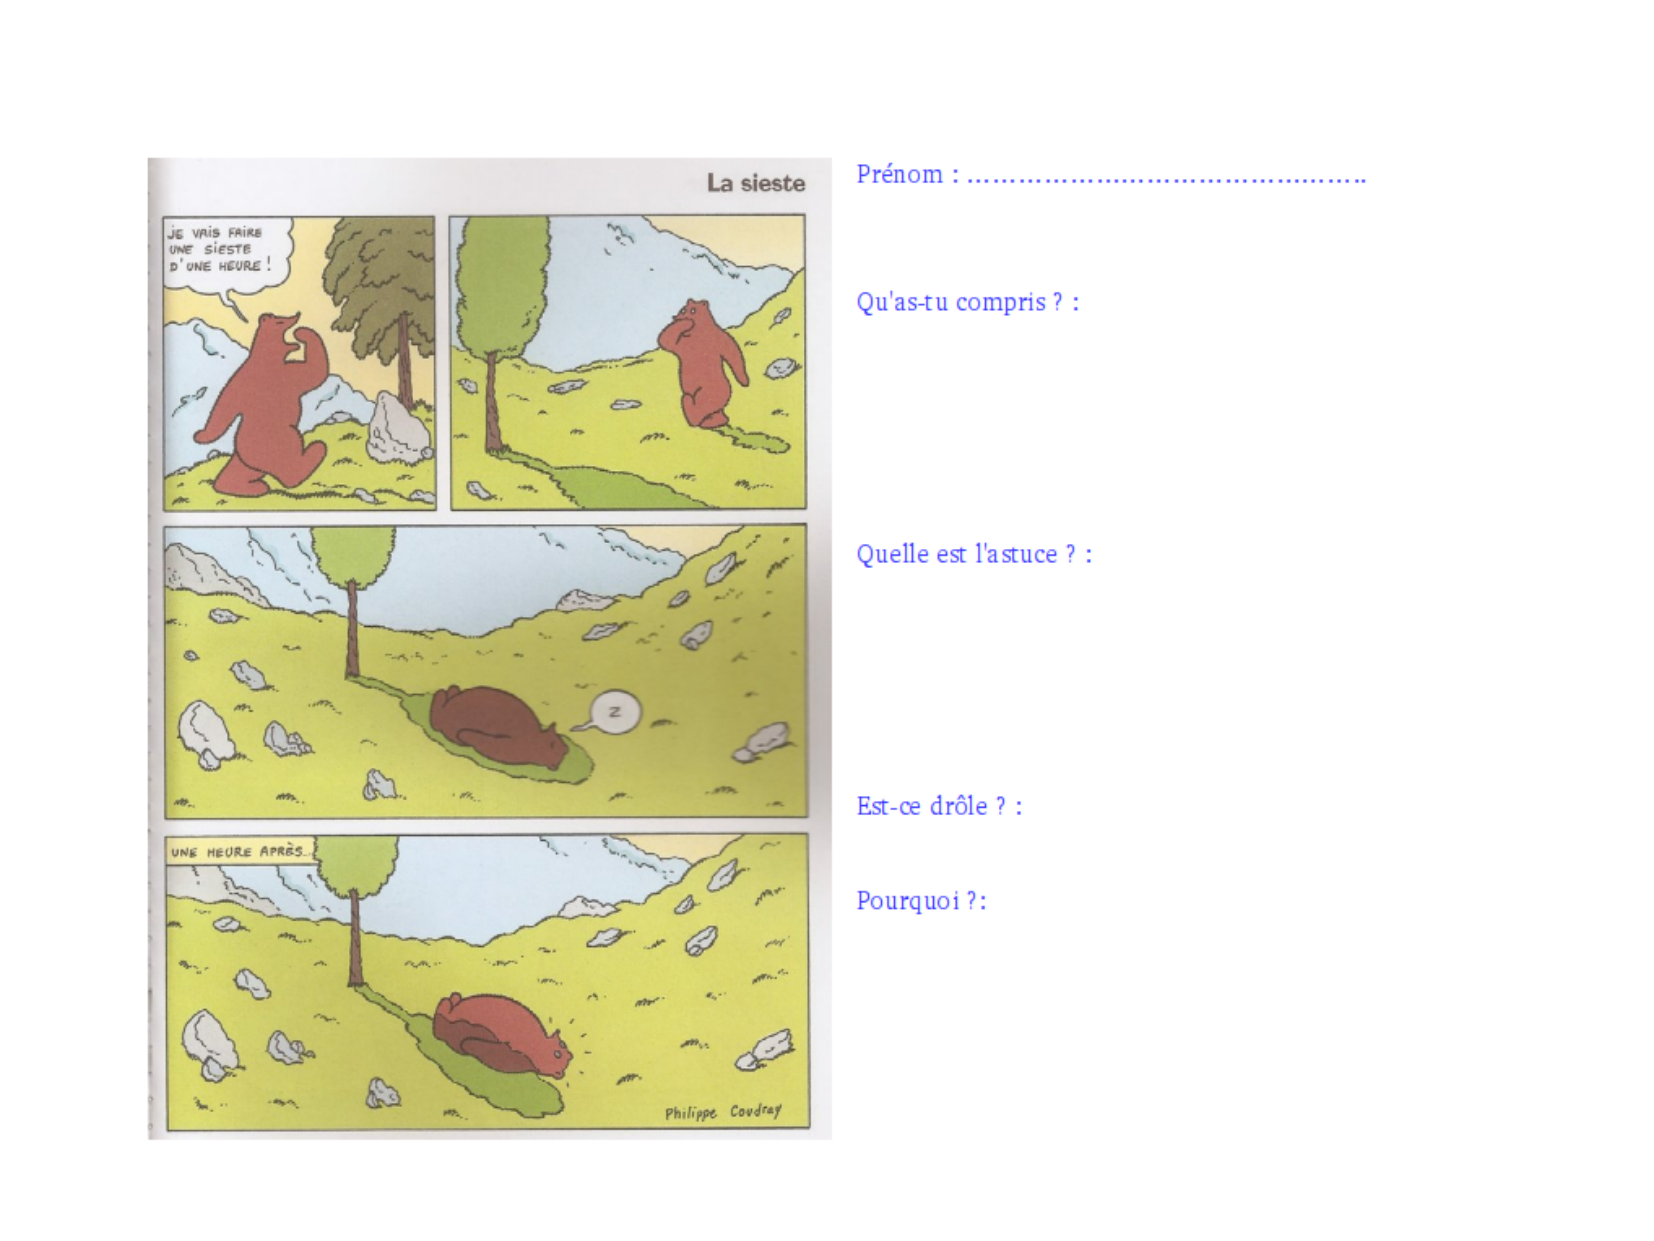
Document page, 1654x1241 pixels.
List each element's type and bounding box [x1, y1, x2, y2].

picture [127, 130, 1583, 1170]
